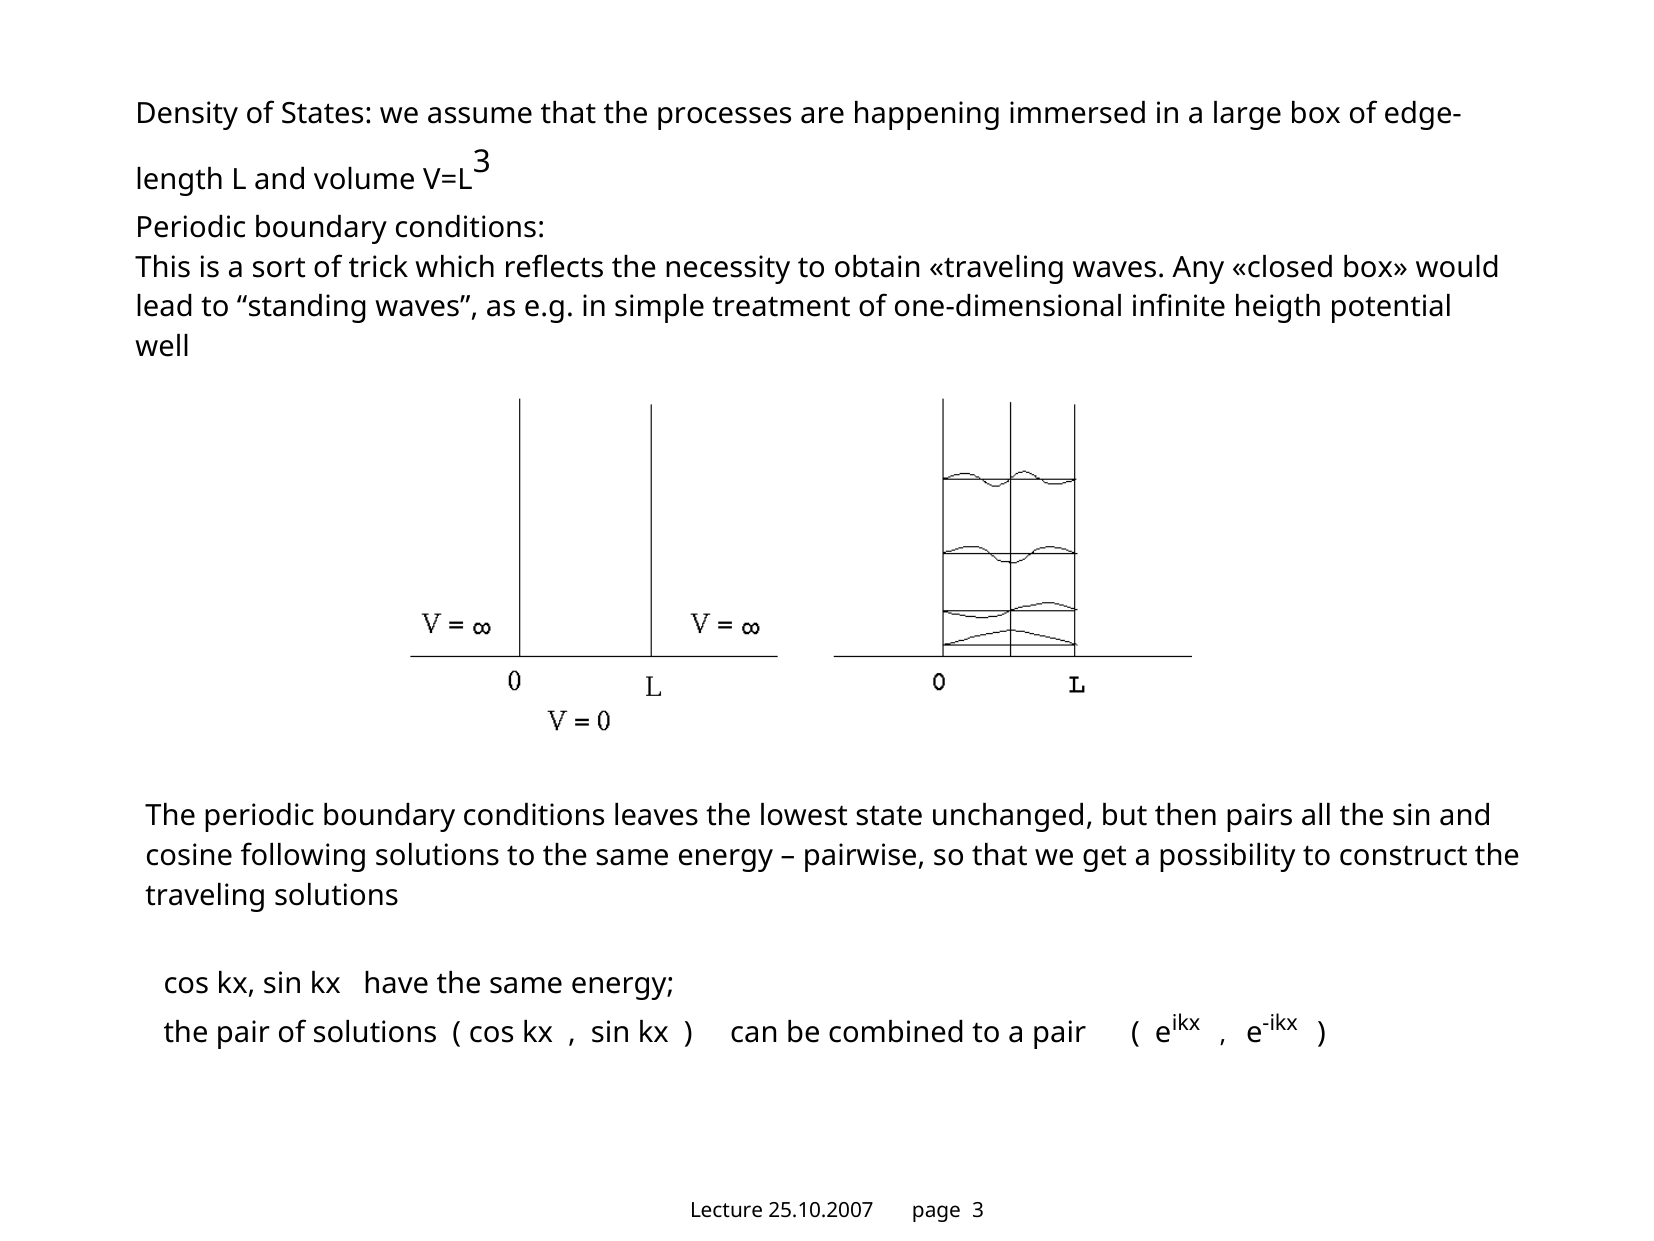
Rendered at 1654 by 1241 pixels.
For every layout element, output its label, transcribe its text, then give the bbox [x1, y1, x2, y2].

text_box The periodic boundary conditions leaves the lowest state unchanged, but then pairs all the sin and cosine following solutions to the same energy – pairwise, so that we get a possibility to construct the traveling solutions [130, 787, 1547, 1001]
text_box cos kx, sin kx have the same energy; the pair of solutions ( cos kx , sin kx ) can be combined to a pair ( eikx , e-ikx ) [148, 955, 1555, 1070]
picture [399, 393, 1192, 744]
text_box Density of States: we assume that the processes are happening immersed in a large box of edge-length L and volume V=L3 Periodic boundary conditions: This is a sort of trick which reflects the necessity to obtain «traveling waves. Any «closed box» would lead to “standing waves”, as e.g. in simple treatment of one-dimensional infinite heigth potential well [120, 84, 1531, 457]
